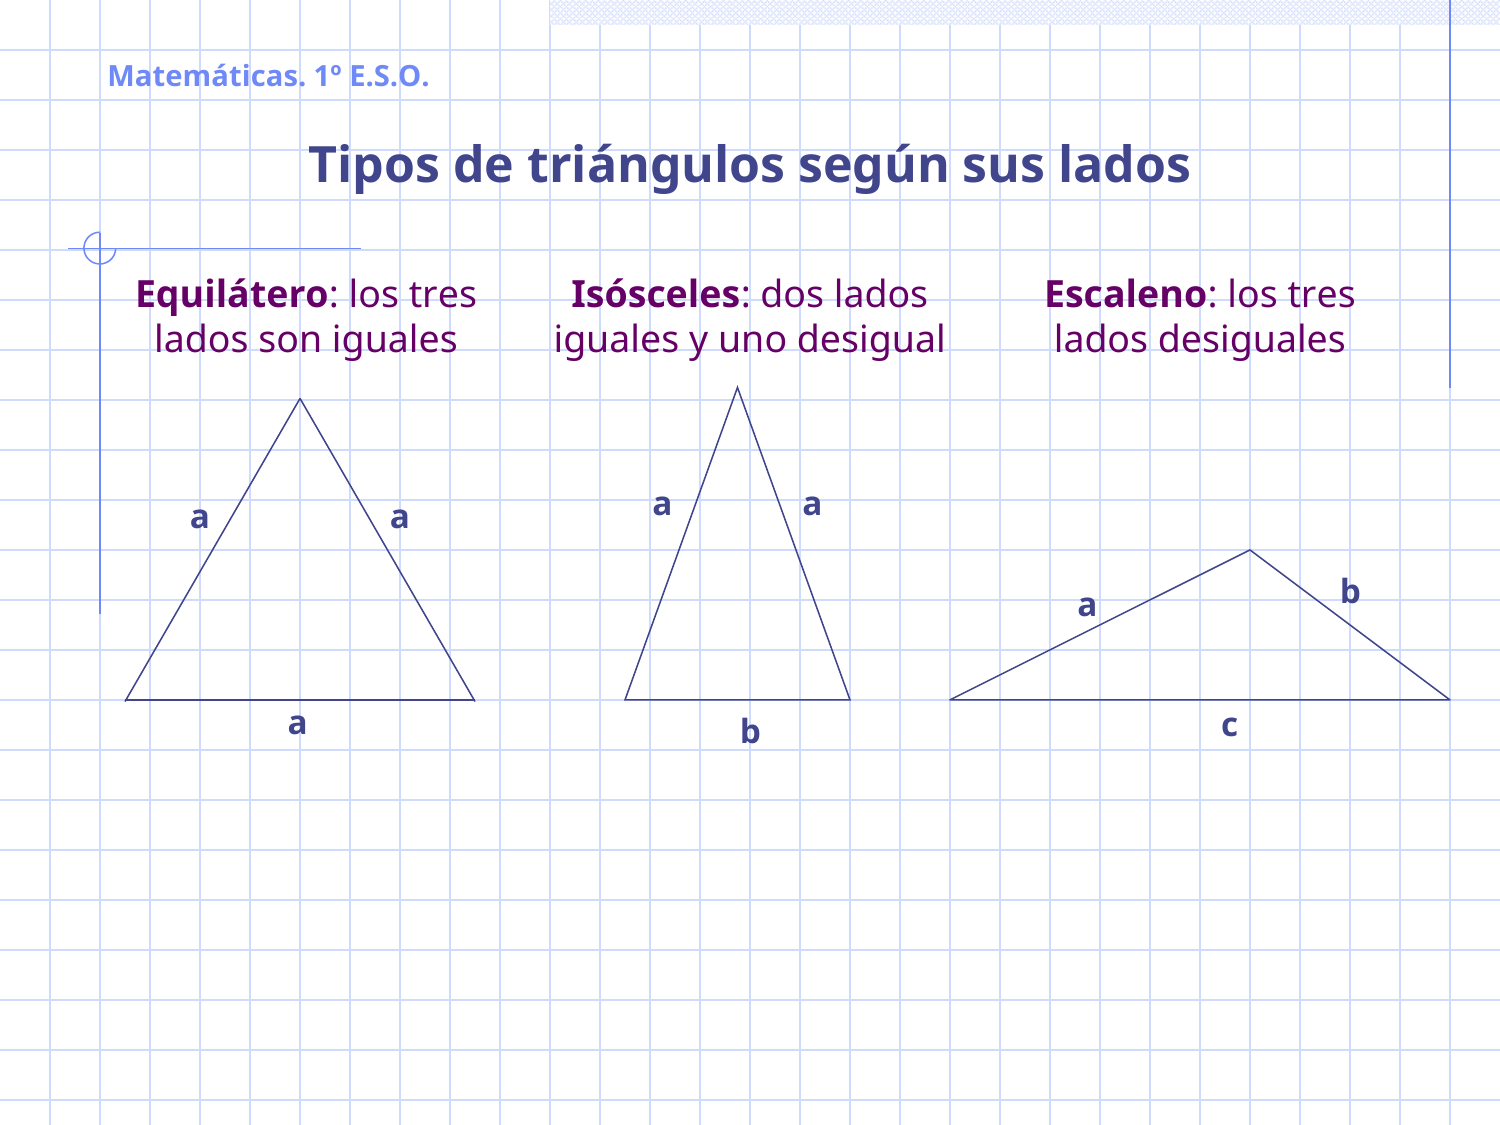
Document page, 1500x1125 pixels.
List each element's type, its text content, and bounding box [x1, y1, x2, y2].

text_box a [637, 474, 713, 531]
text_box b [1325, 562, 1401, 618]
text_box b [725, 702, 801, 758]
text_box Escaleno: los tres lados desiguales [987, 262, 1413, 368]
text_box a [787, 473, 863, 530]
text_box Isósceles: dos lados iguales y uno desigual [537, 262, 963, 368]
text_box Equilátero: los tres lados son iguales [99, 262, 513, 368]
text_box Tipos de triángulos según sus lados [99, 124, 1401, 201]
text_box a [375, 487, 451, 543]
text_box a [174, 487, 251, 543]
picture [1451, 0, 1500, 25]
text_box a [272, 693, 348, 750]
picture [549, 0, 1449, 25]
text_box a [1062, 574, 1138, 631]
text_box c [1206, 695, 1282, 752]
